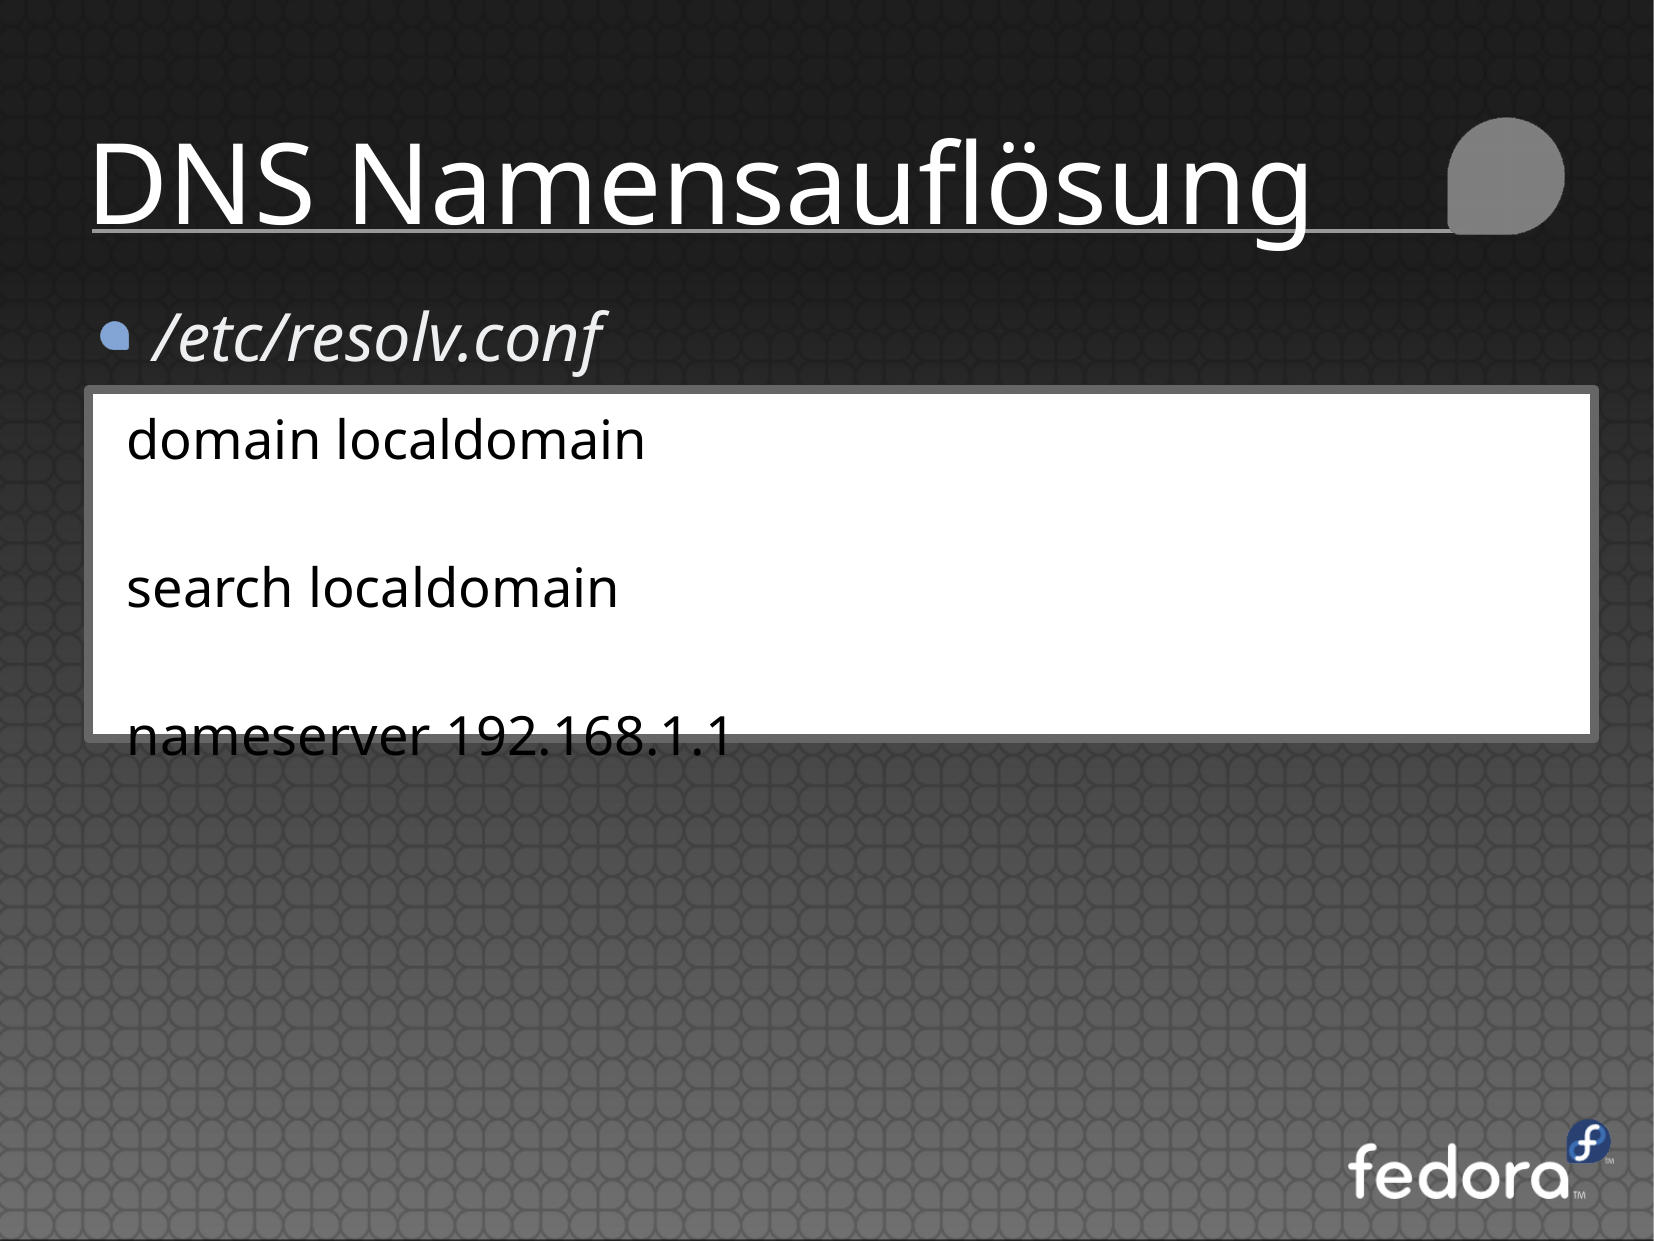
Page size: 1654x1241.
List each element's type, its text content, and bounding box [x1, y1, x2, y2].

list /etc/resolv.conf [82, 290, 1571, 1109]
text_box domain localdomain search localdomain nameserver 192.168.1.1 [88, 389, 1595, 739]
picture [0, 0, 1654, 1241]
title DNS Namensauflösung [86, 112, 1576, 249]
